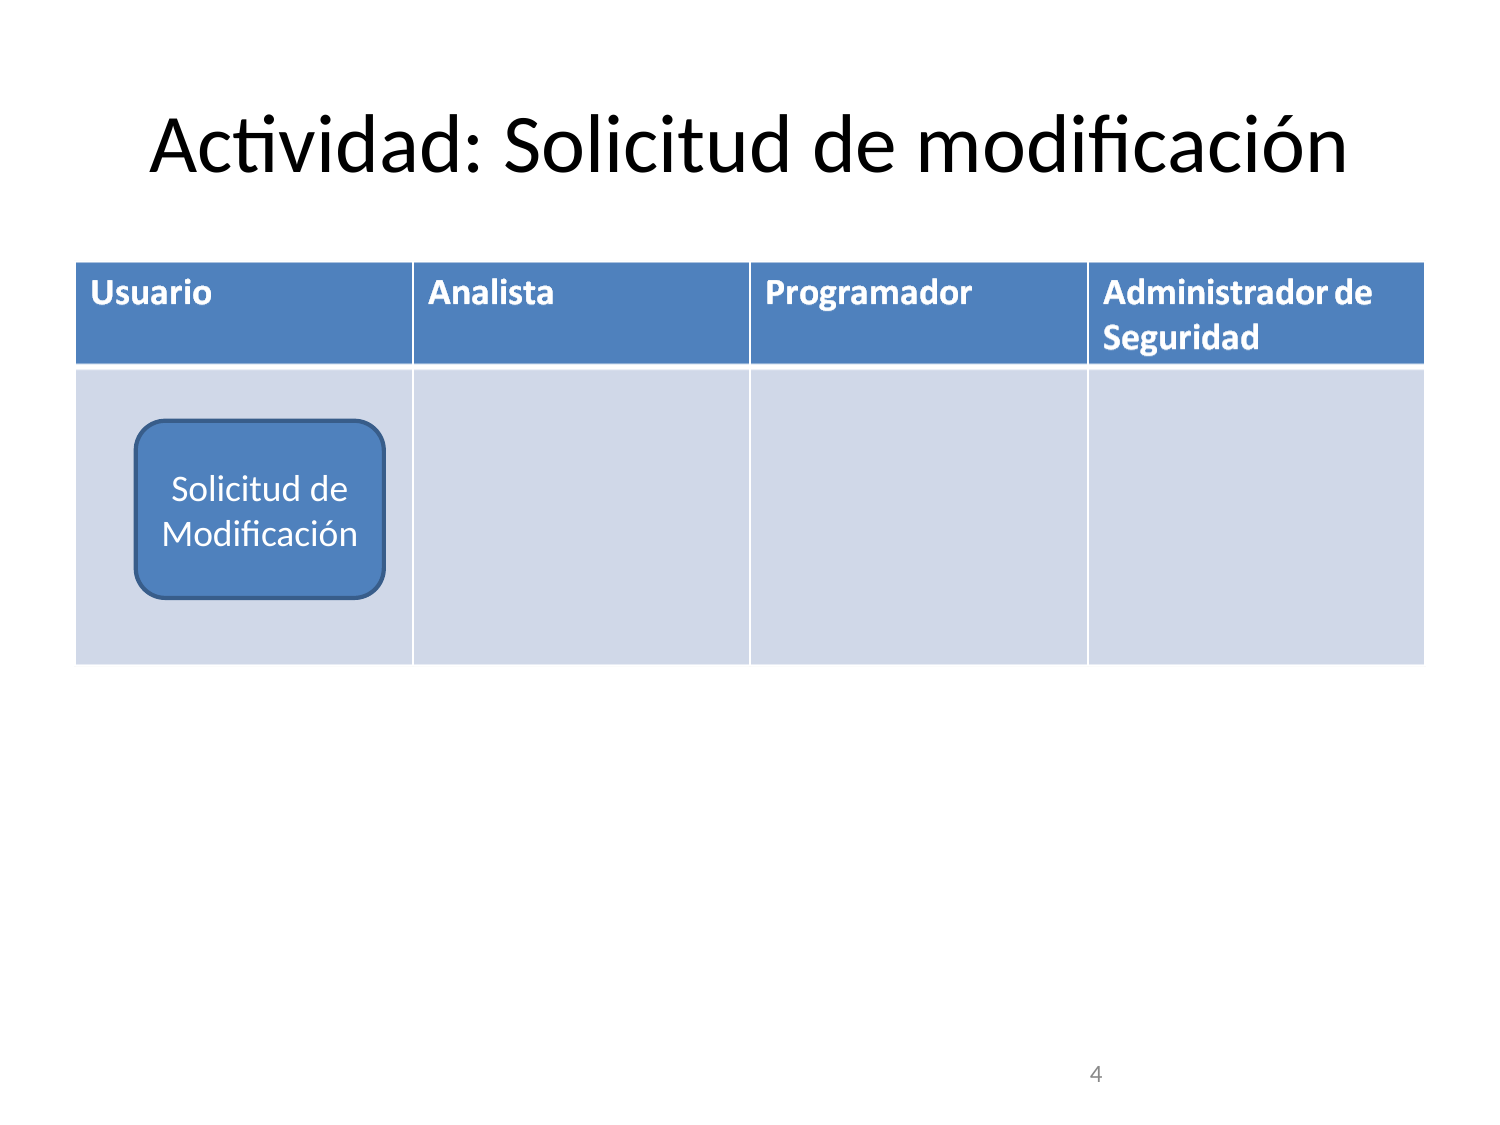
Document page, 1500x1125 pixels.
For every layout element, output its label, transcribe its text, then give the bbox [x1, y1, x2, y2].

title Actividad: Solicitud de modificación [75, 45, 1426, 233]
text_box Solicitud de Modificación [135, 420, 384, 598]
picture [63, 250, 1437, 679]
text_box [1074, 1042, 1426, 1103]
